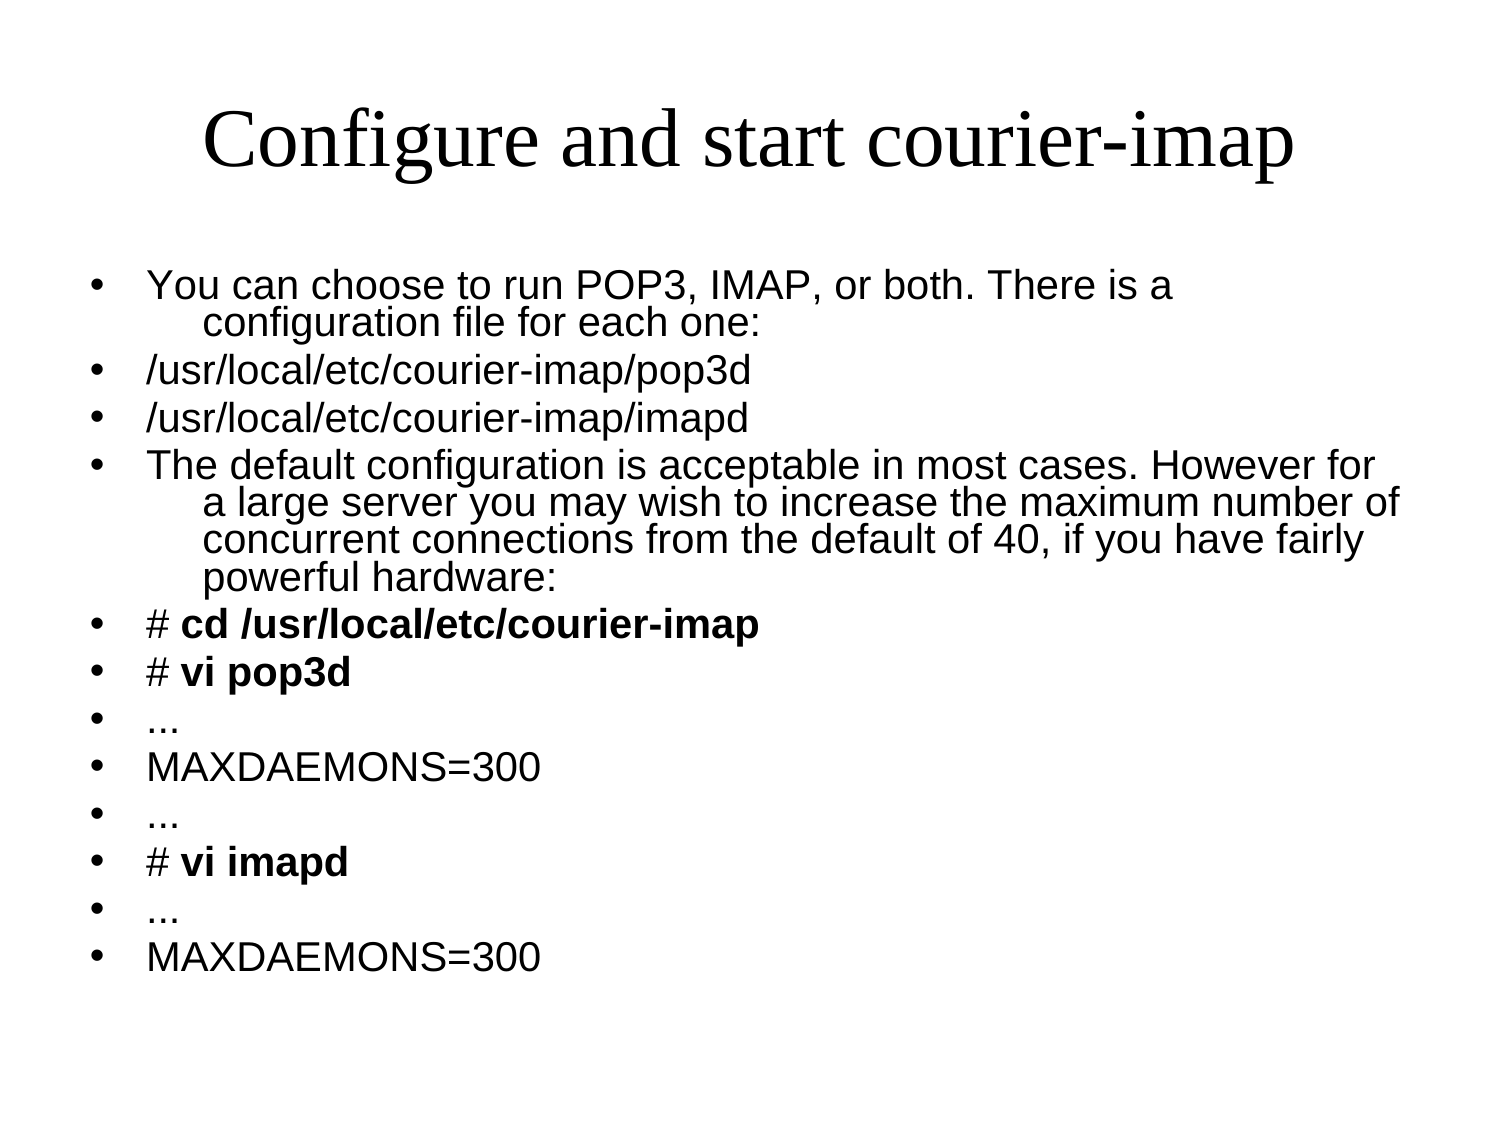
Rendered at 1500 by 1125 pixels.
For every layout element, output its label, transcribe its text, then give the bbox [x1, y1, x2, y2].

list You can choose to run POP3, IMAP, or both. There is a configuration file for each one: /usr/local/etc/courier-imap/pop3d /usr/local/etc/courier-imap/imapd The default configuration is acceptable in most cases. However for a large server you may wish to increase the maximum number of concurrent connections from the default of 40, if you have fairly powerful hardware: # cd /usr/local/etc/courier-imap # vi pop3d ... MAXDAEMONS=300 ... # vi imapd ... MAXDAEMONS=300 [75, 262, 1426, 1059]
title Configure and start courier-imap [75, 45, 1426, 233]
